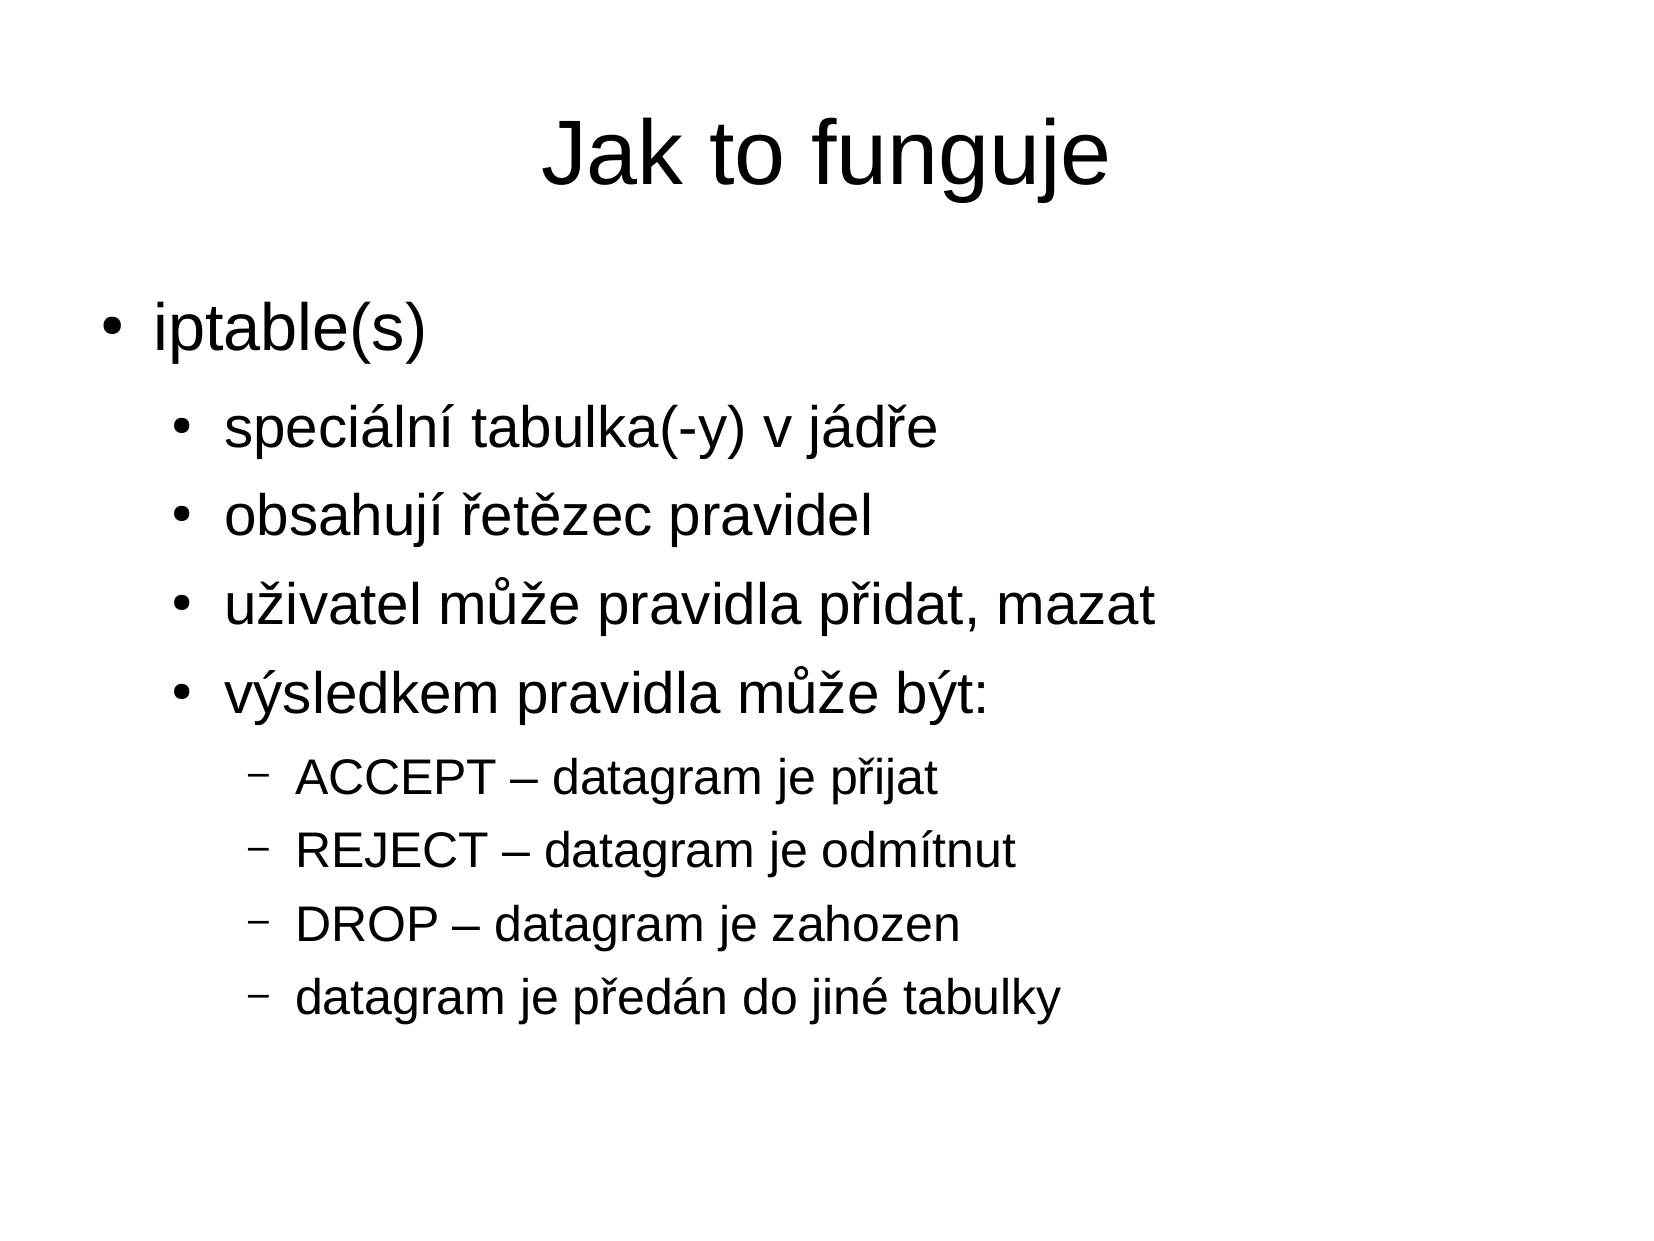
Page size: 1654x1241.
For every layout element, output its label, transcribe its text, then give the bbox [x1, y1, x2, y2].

title Jak to funguje [82, 49, 1571, 257]
list iptable(s) speciální tabulka(-y) v jádře obsahují řetězec pravidel uživatel může pravidla přidat, mazat výsledkem pravidla může být: ACCEPT – datagram je přijat REJECT – datagram je odmítnut DROP – datagram je zahozen datagram je předán do jiné tabulky [82, 290, 1571, 1109]
